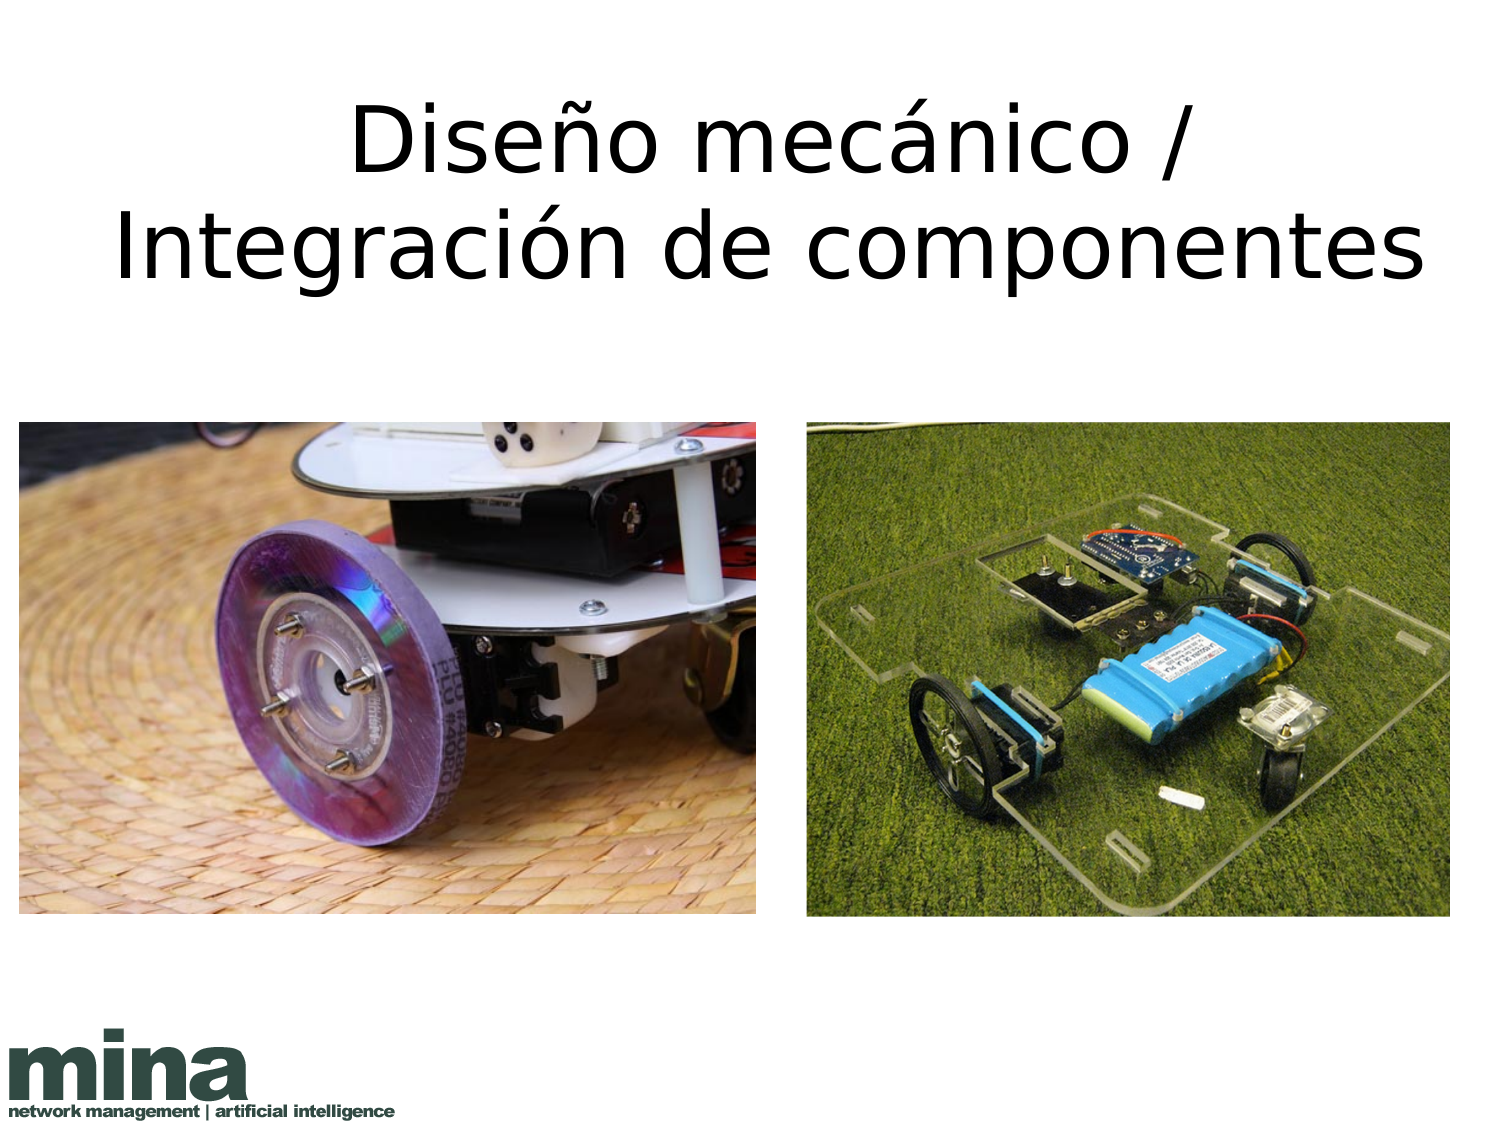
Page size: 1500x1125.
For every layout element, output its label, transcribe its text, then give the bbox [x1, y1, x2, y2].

picture [19, 422, 756, 914]
title Diseño mecánico / Integración de componentes [78, 76, 1464, 312]
picture [806, 422, 1450, 917]
picture [0, 1022, 402, 1125]
